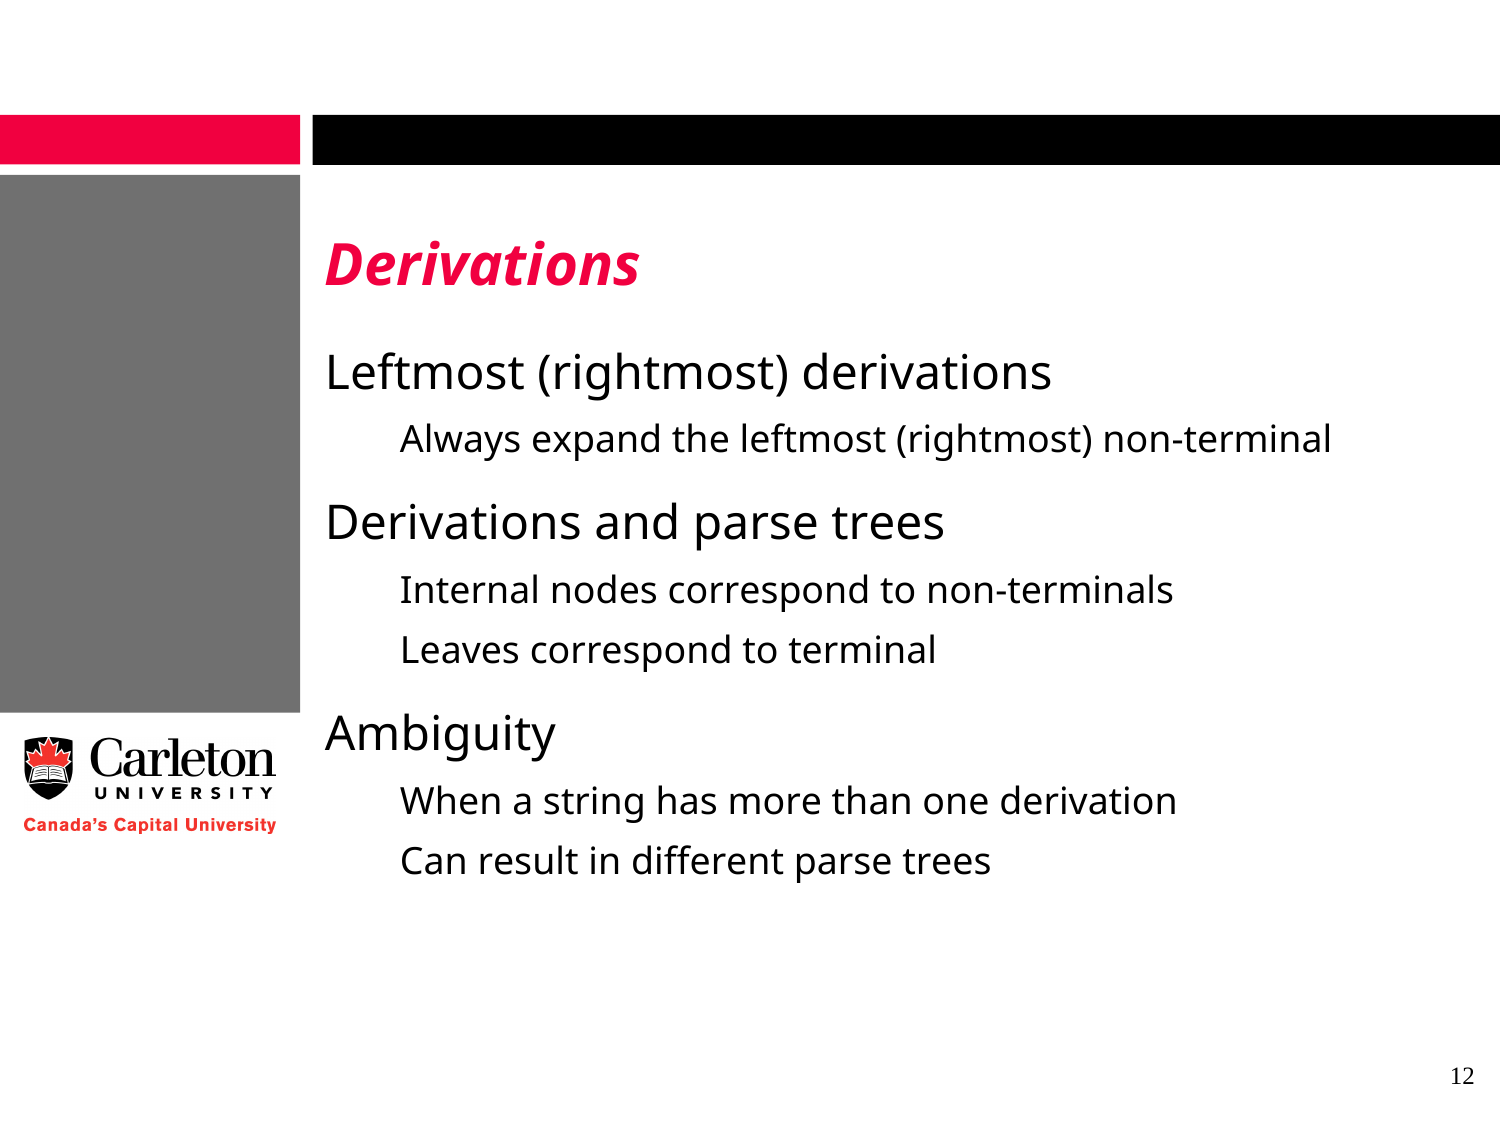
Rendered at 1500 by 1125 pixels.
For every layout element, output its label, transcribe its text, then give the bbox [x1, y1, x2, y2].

title Derivations [324, 194, 1450, 324]
picture [24, 737, 276, 834]
list Leftmost (rightmost) derivations Always expand the leftmost (rightmost) non-terminal Derivations and parse trees Internal nodes correspond to non-terminals Leaves correspond to terminal Ambiguity When a string has more than one derivation Can result in different parse trees [324, 324, 1450, 1036]
